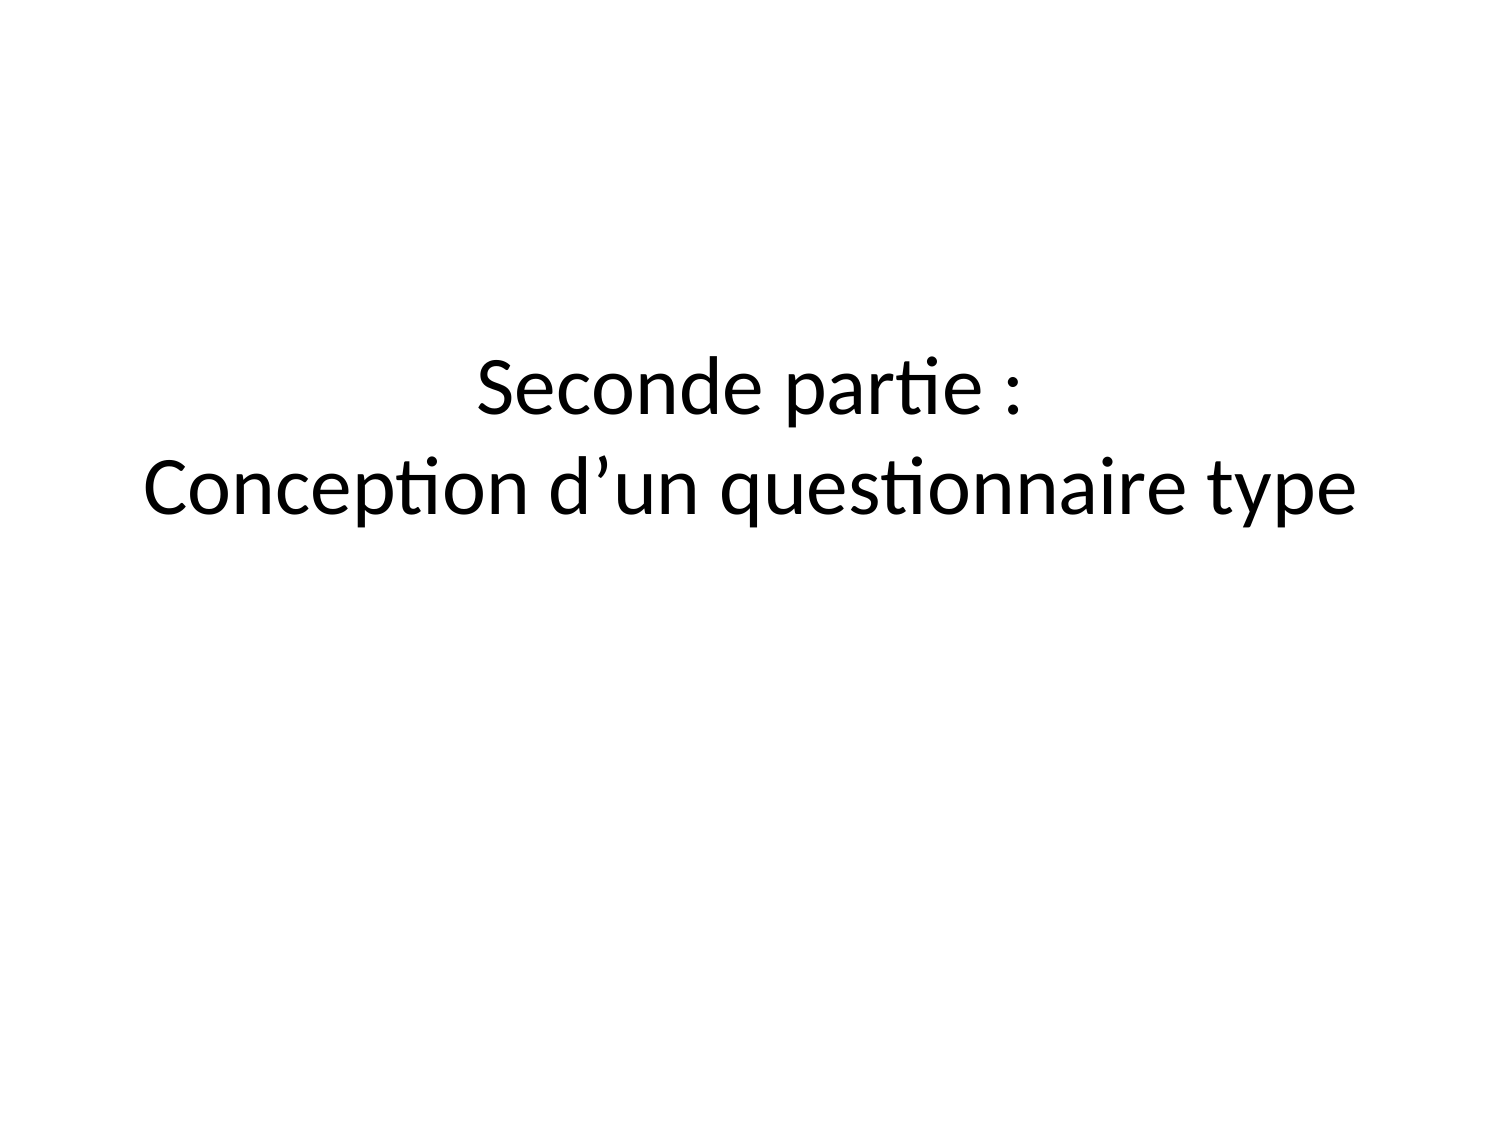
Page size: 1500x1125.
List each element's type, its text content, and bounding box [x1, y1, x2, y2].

text_box Seconde partie : Conception d’un questionnaire type [36, 323, 1466, 540]
